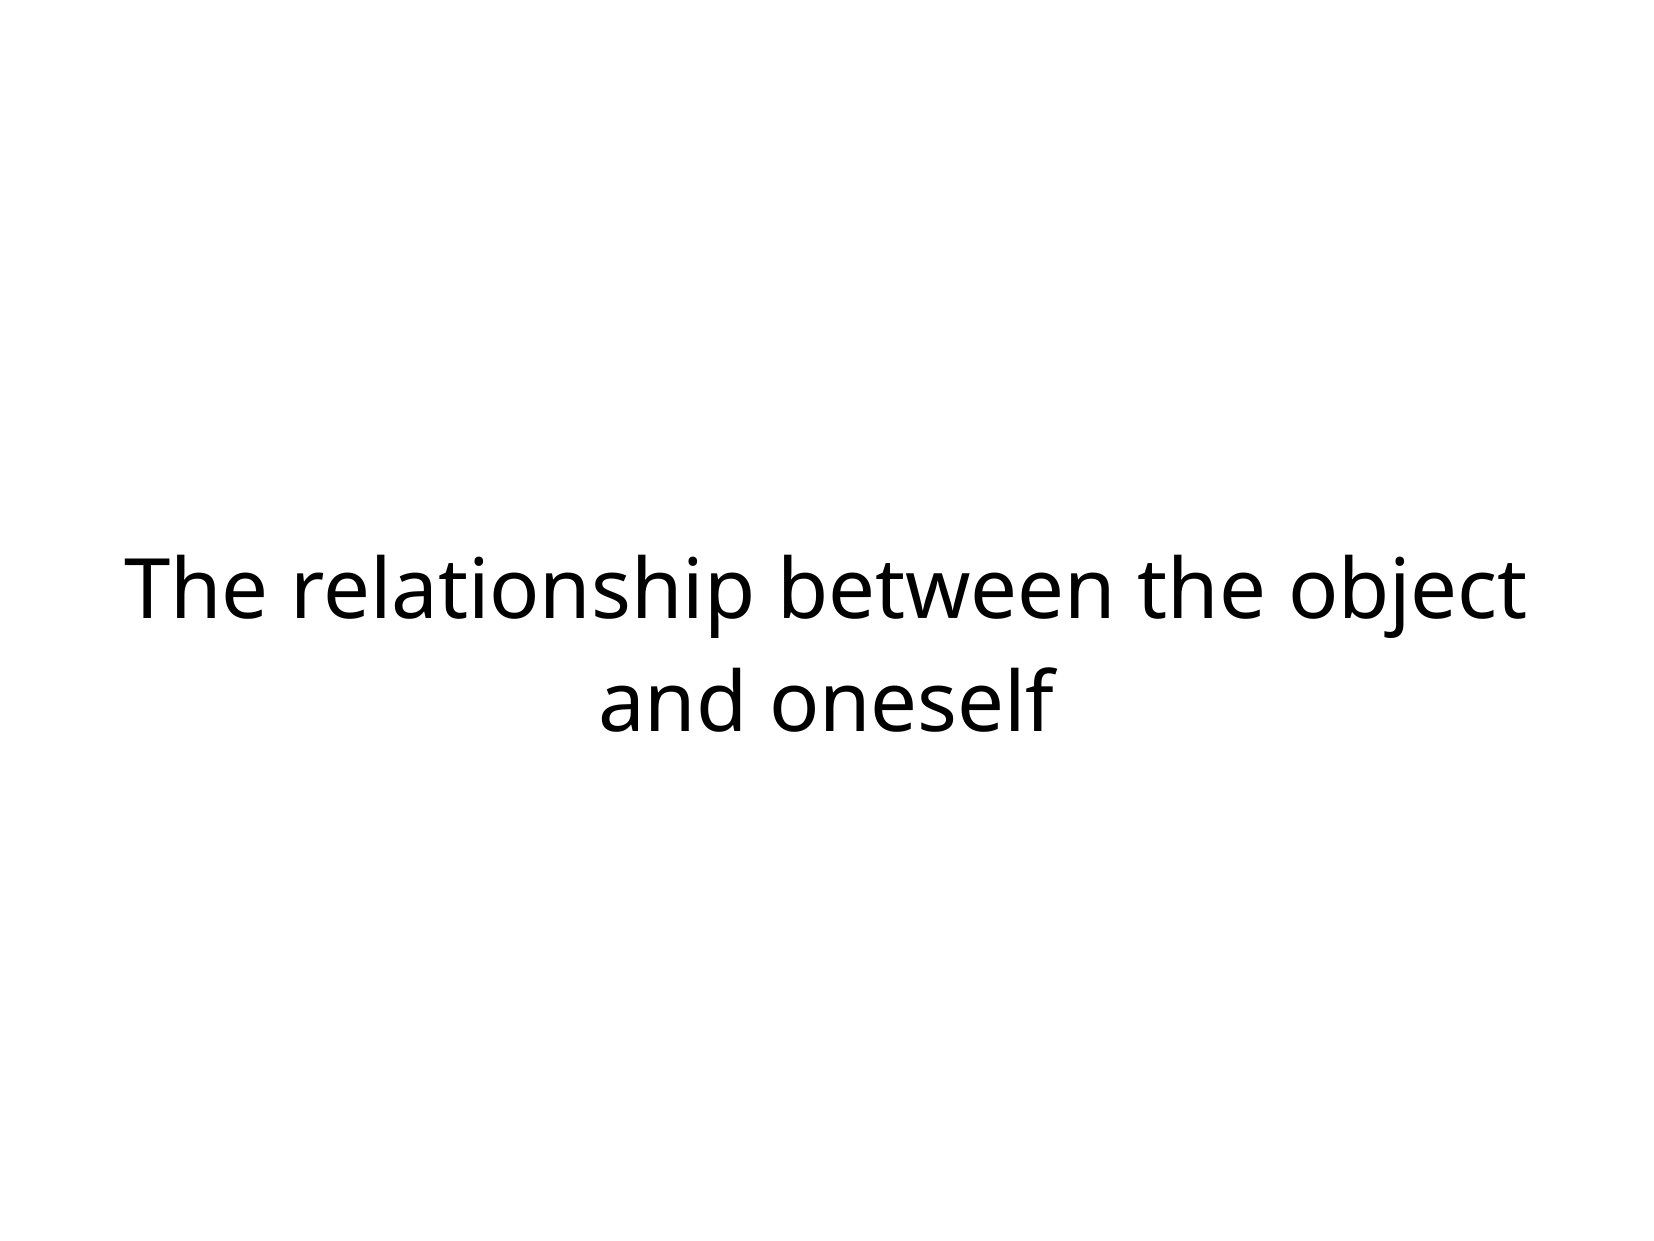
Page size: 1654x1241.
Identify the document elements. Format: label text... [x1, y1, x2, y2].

subtitle The relationship between the object and oneself [82, 297, 1571, 1102]
